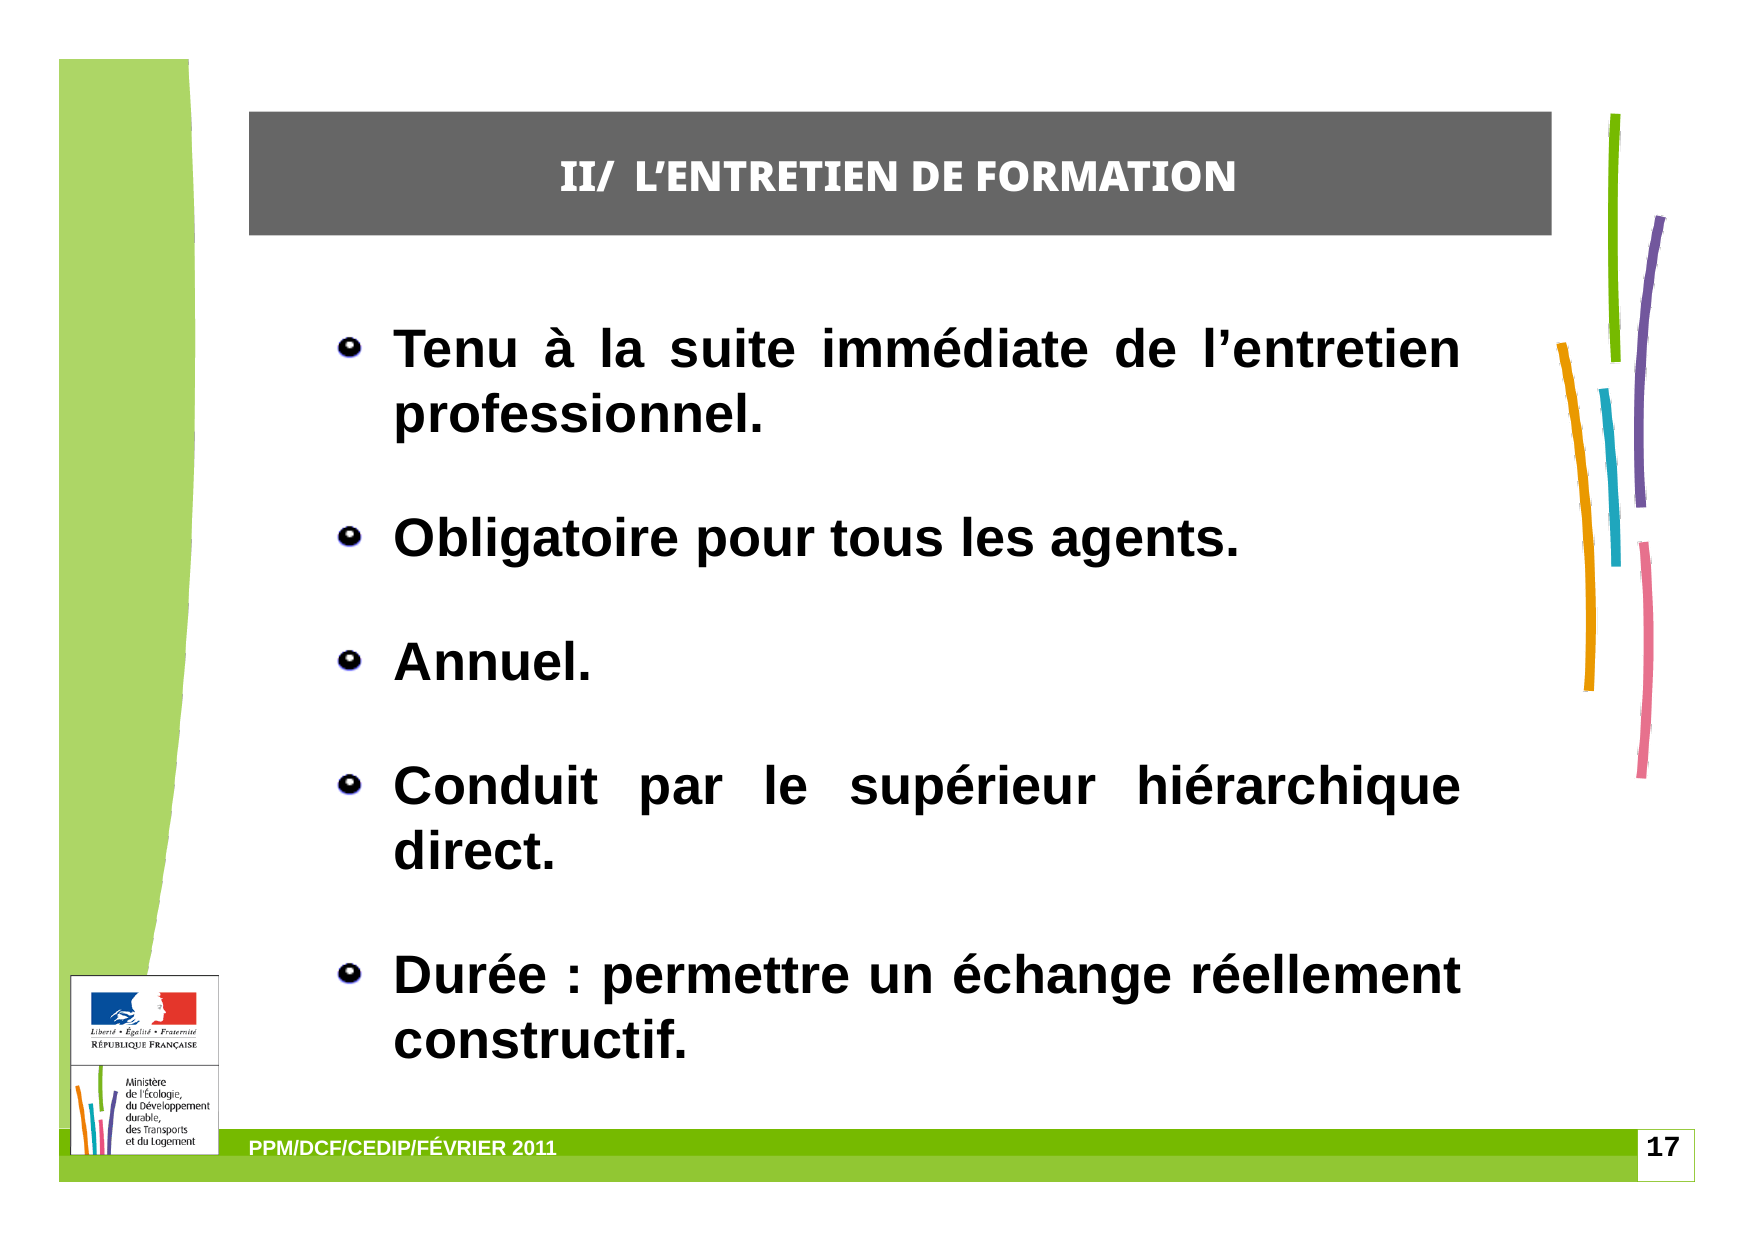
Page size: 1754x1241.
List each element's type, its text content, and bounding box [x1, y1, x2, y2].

text_box [249, 111, 1552, 236]
text_box PPM/DCF/CEDIP/FÉVRIER 2011 [233, 1129, 592, 1169]
text_box II/ L’ENTRETIEN DE FORMATION [247, 139, 1551, 214]
picture [59, 59, 1695, 1182]
text_box Tenu à la suite immédiate de l’entretien professionnel. Obligatoire pour tous les agents. Annuel. Conduit par le supérieur hiérarchique direct. Durée : permettre un échange réellement constructif. [320, 306, 1479, 1078]
